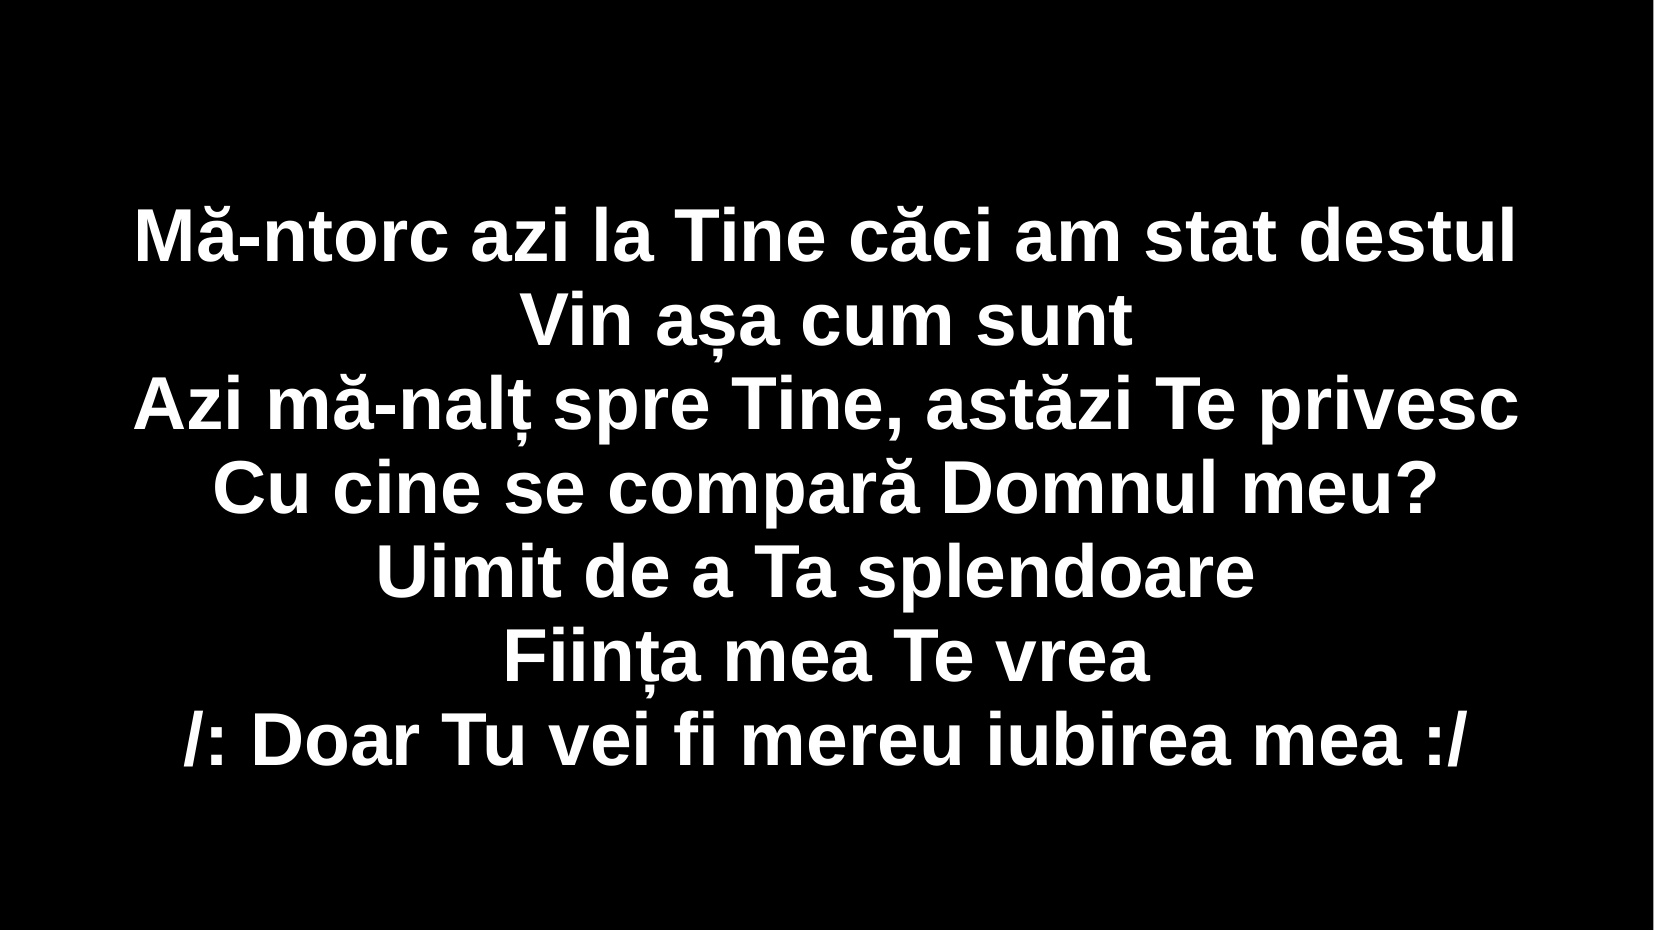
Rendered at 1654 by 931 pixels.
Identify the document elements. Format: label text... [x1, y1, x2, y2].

subtitle Mă-ntorc azi la Tine căci am stat destul Vin așa cum sunt Azi mă-nalț spre Tine, astăzi Te privesc Cu cine se compară Domnul meu? Uimit de a Ta splendoare Ființa mea Te vrea /: Doar Tu vei fi mereu iubirea mea :/ [82, 193, 1571, 782]
